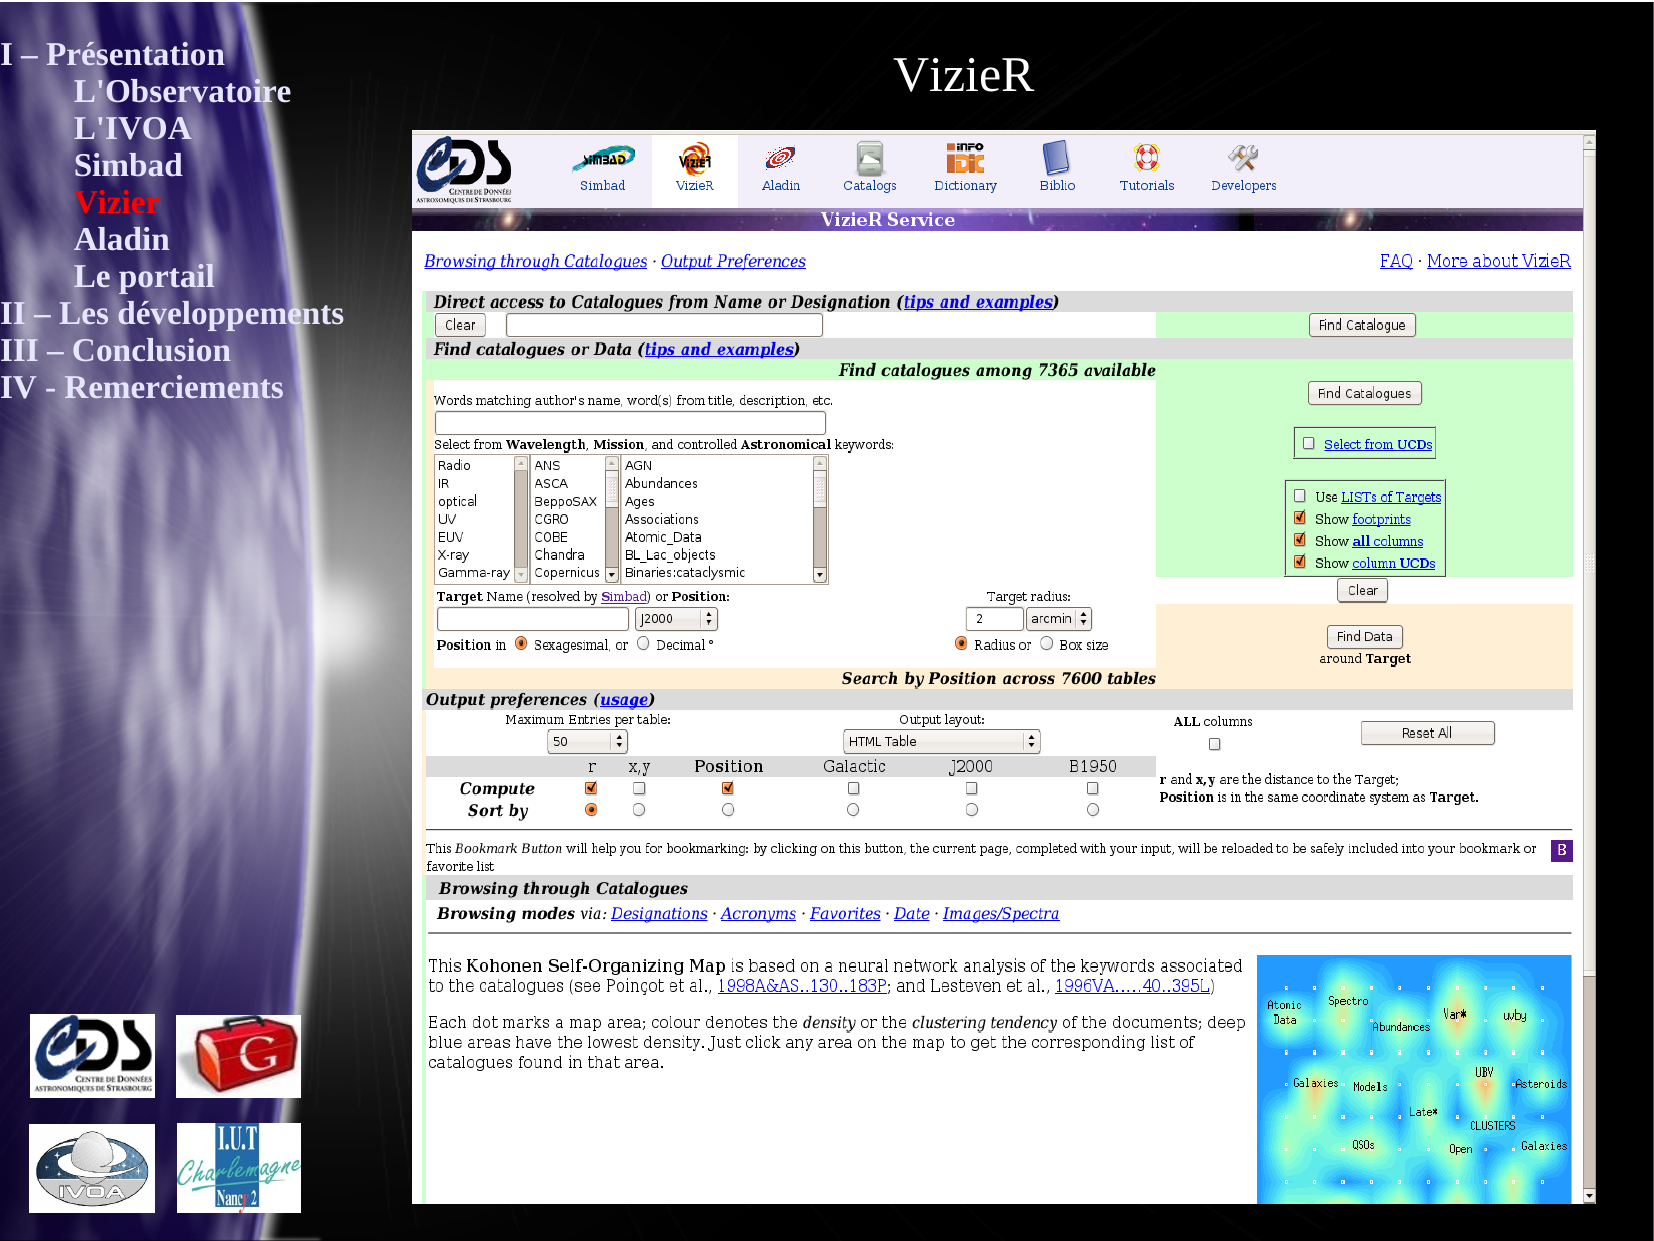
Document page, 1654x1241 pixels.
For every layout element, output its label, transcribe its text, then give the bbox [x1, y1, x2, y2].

text_box VizieR [893, 46, 1125, 108]
title I – Présentation L'Observatoire L'IVOA Simbad Vizier Aladin Le portail II – Les développements III – Conclusion IV - Remerciements [0, 0, 374, 477]
picture [0, 2, 1654, 1241]
